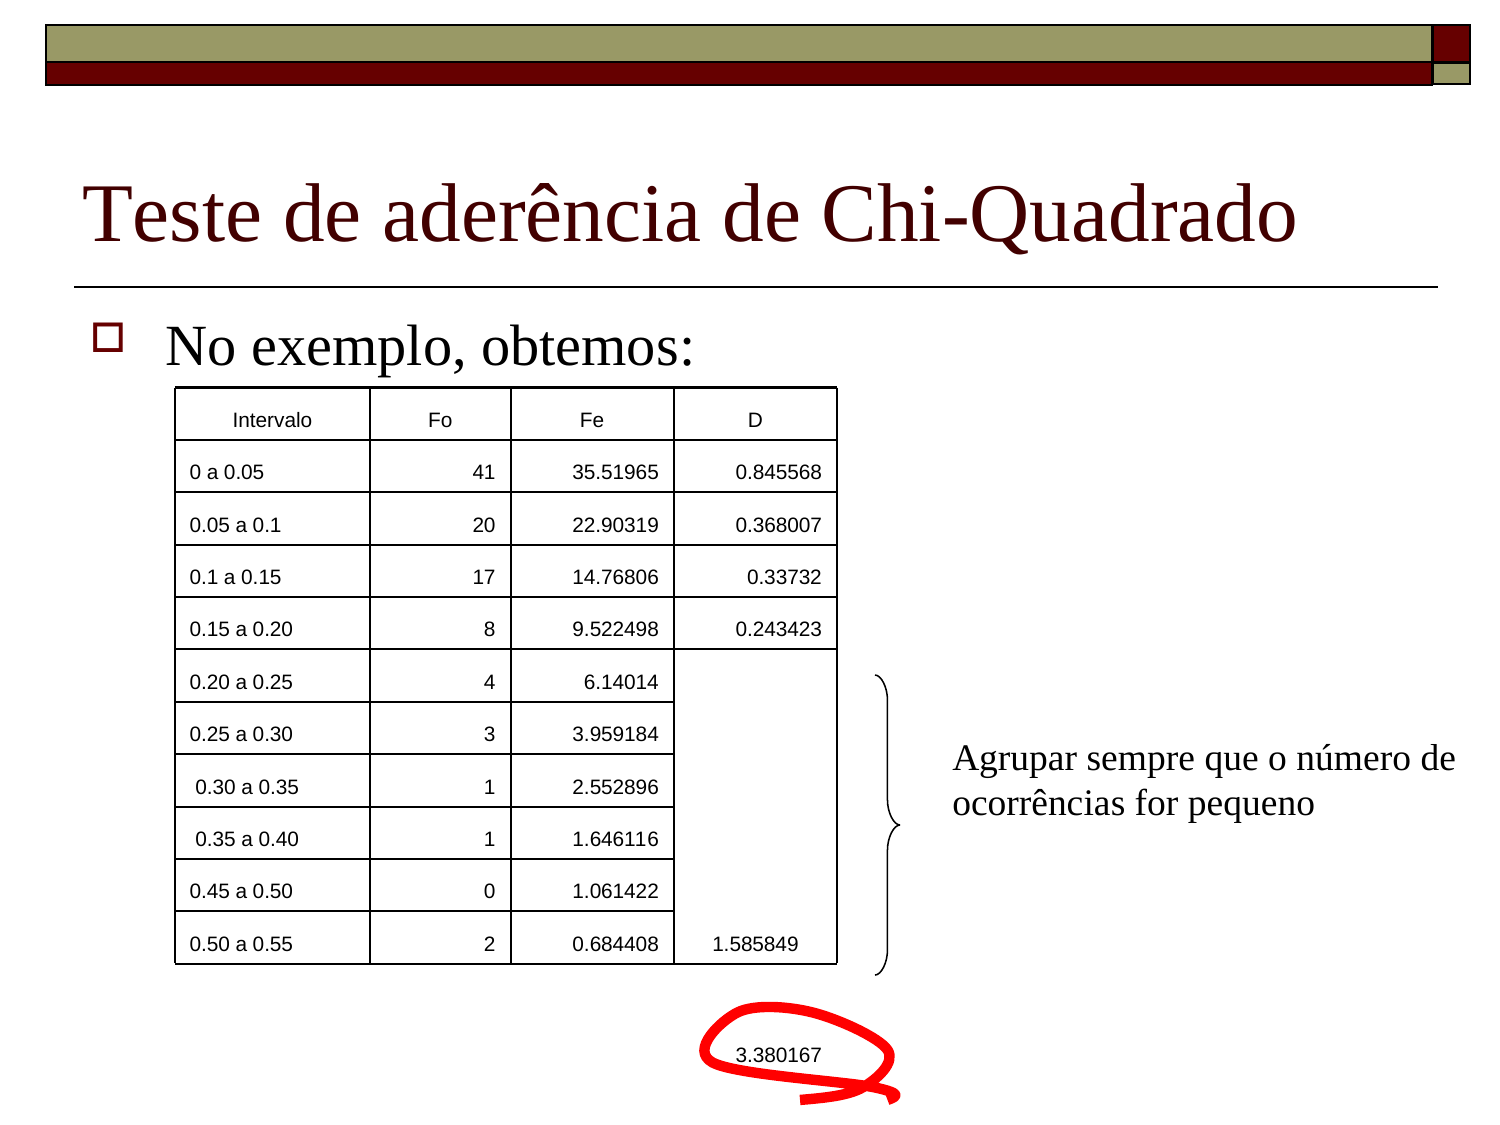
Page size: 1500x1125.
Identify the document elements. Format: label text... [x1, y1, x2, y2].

text_box 20 [371, 493, 510, 544]
text_box Intervalo [176, 389, 369, 439]
text_box 1.585849 [675, 650, 836, 963]
text_box Fo [371, 389, 510, 439]
text_box 3.959184 [512, 703, 673, 753]
text_box 4 [371, 650, 510, 701]
text_box 0.1 a 0.15 [176, 546, 369, 596]
text_box 8 [371, 598, 510, 648]
text_box 0.45 a 0.50 [176, 860, 369, 910]
text_box 0.05 a 0.1 [176, 493, 369, 544]
text_box 1 [371, 755, 510, 806]
text_box 0.243423 [675, 598, 836, 648]
text_box Agrupar sempre que o número de ocorrências for pequeno [937, 724, 1476, 831]
text_box 41 [371, 441, 510, 491]
text_box Fe [512, 389, 673, 439]
text_box 14.76806 [512, 546, 673, 596]
text_box D [675, 389, 836, 439]
text_box 22.90319 [512, 493, 673, 544]
text_box 0.845568 [675, 441, 836, 491]
text_box 35.51965 [512, 441, 673, 491]
text_box 0 [371, 860, 510, 910]
text_box 0.25 a 0.30 [176, 703, 369, 753]
text_box 0.33732 [675, 546, 836, 596]
text_box 3 [371, 703, 510, 753]
text_box 0.15 a 0.20 [176, 598, 369, 648]
text_box 0.50 a 0.55 [176, 912, 369, 963]
list No exemplo, obtemos: [75, 299, 738, 1006]
text_box 0.368007 [675, 493, 836, 544]
text_box 1 [371, 808, 510, 858]
text_box 2 [371, 912, 510, 963]
text_box 2.552896 [512, 755, 673, 806]
title Teste de aderência de Chi-Quadrado [67, 78, 1418, 266]
text_box 9.522498 [512, 598, 673, 648]
text_box 17 [371, 546, 510, 596]
text_box 1.061422 [512, 860, 673, 910]
text_box 1.646116 [512, 808, 673, 858]
text_box 3.380167 [673, 965, 837, 1075]
text_box 0 a 0.05 [176, 441, 369, 491]
text_box 0.30 a 0.35 [176, 755, 369, 806]
text_box 0.20 a 0.25 [176, 650, 369, 701]
text_box 6.14014 [512, 650, 673, 701]
text_box 0.35 a 0.40 [176, 808, 369, 858]
text_box 0.684408 [512, 912, 673, 963]
